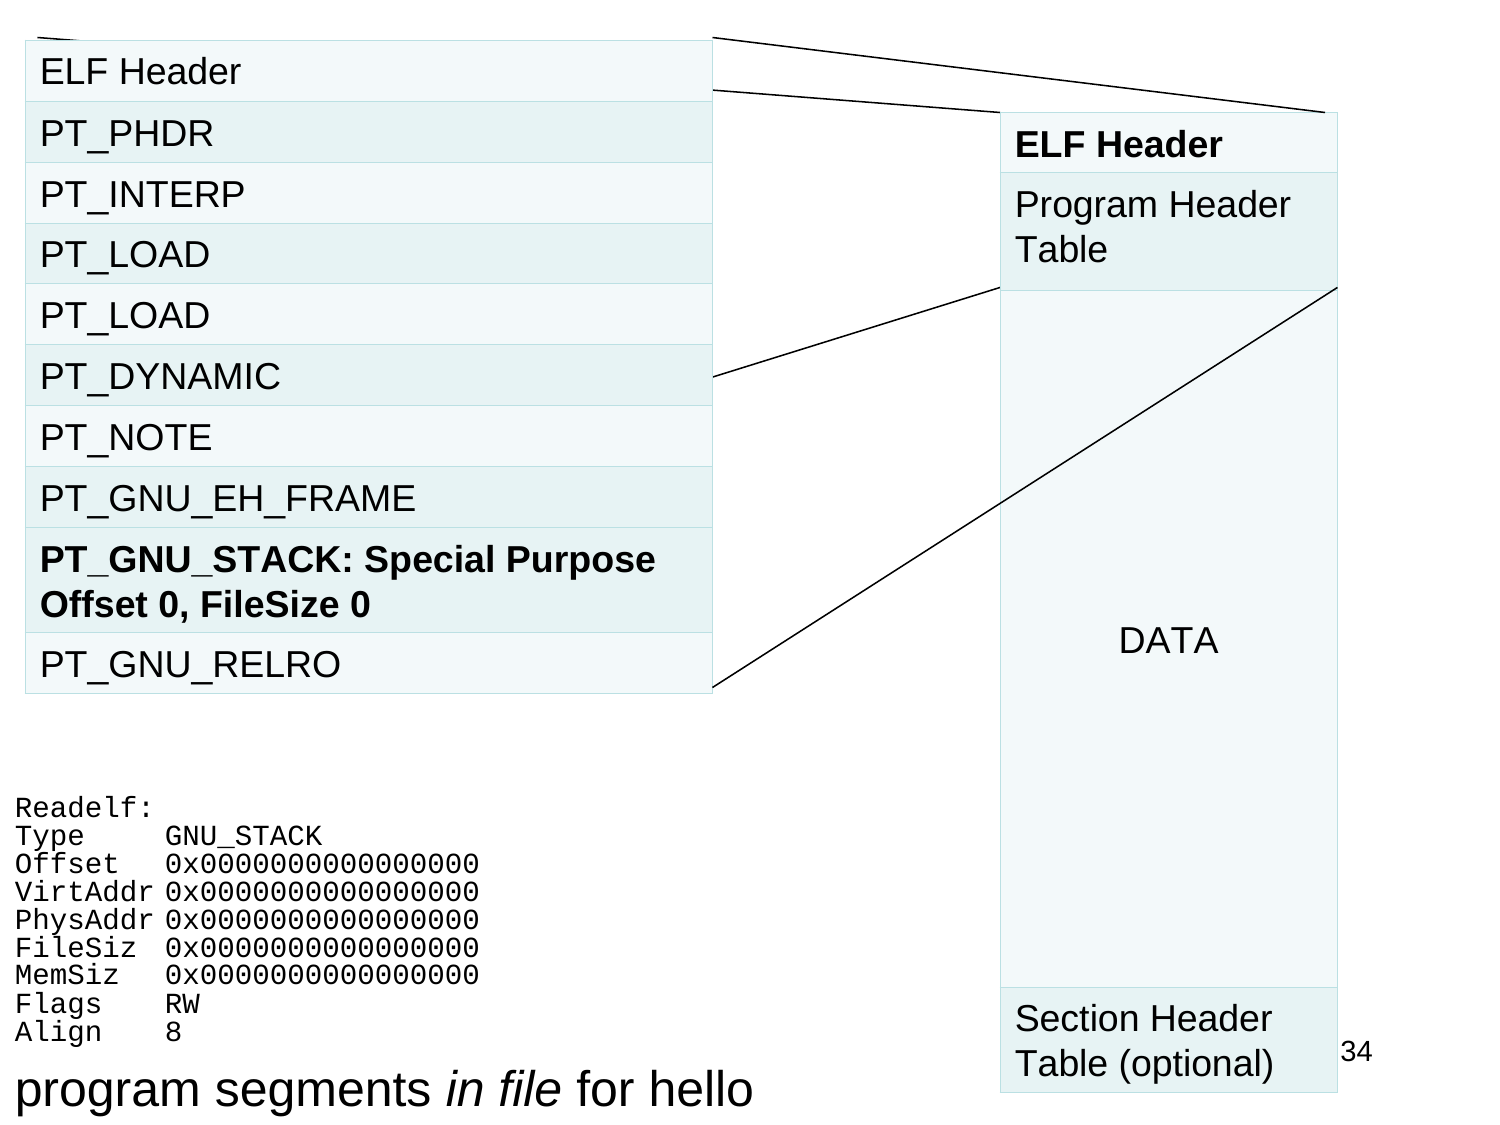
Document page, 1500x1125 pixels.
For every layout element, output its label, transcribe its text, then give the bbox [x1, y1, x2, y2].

text_box program segments in file for hello [0, 1049, 888, 1125]
table_cell PT_GNU_EH_FRAME [26, 467, 712, 527]
table_cell PT_GNU_RELRO [26, 633, 712, 693]
text_box <number> [1074, 1025, 1388, 1101]
table_cell PT_DYNAMIC [26, 345, 712, 405]
table_header ELF Header [26, 41, 712, 101]
table_cell Section Header Table (optional) [1001, 988, 1337, 1092]
table_cell PT_INTERP [26, 163, 712, 223]
table_cell PT_GNU_STACK: Special Purpose Offset 0, FileSize 0 [26, 528, 712, 632]
table_cell DATA [1001, 291, 1328, 501]
text_box Readelf: Type GNU_STACK Offset 0x0000000000000000 VirtAddr 0x0000000000000000 PhysAddr 0x0000000000000000 FileSiz 0x0000000000000000 MemSiz 0x0000000000000000 Flags RW Align 8 [0, 787, 526, 1055]
table_cell PT_LOAD [26, 284, 712, 344]
table_cell DATA [1001, 291, 1337, 987]
table_cell PT_LOAD [26, 224, 712, 283]
table_cell PT_NOTE [26, 406, 712, 466]
table_header ELF Header [1001, 113, 1337, 172]
table_cell PT_PHDR [26, 102, 712, 162]
table_cell Program Header Table [1001, 173, 1337, 290]
